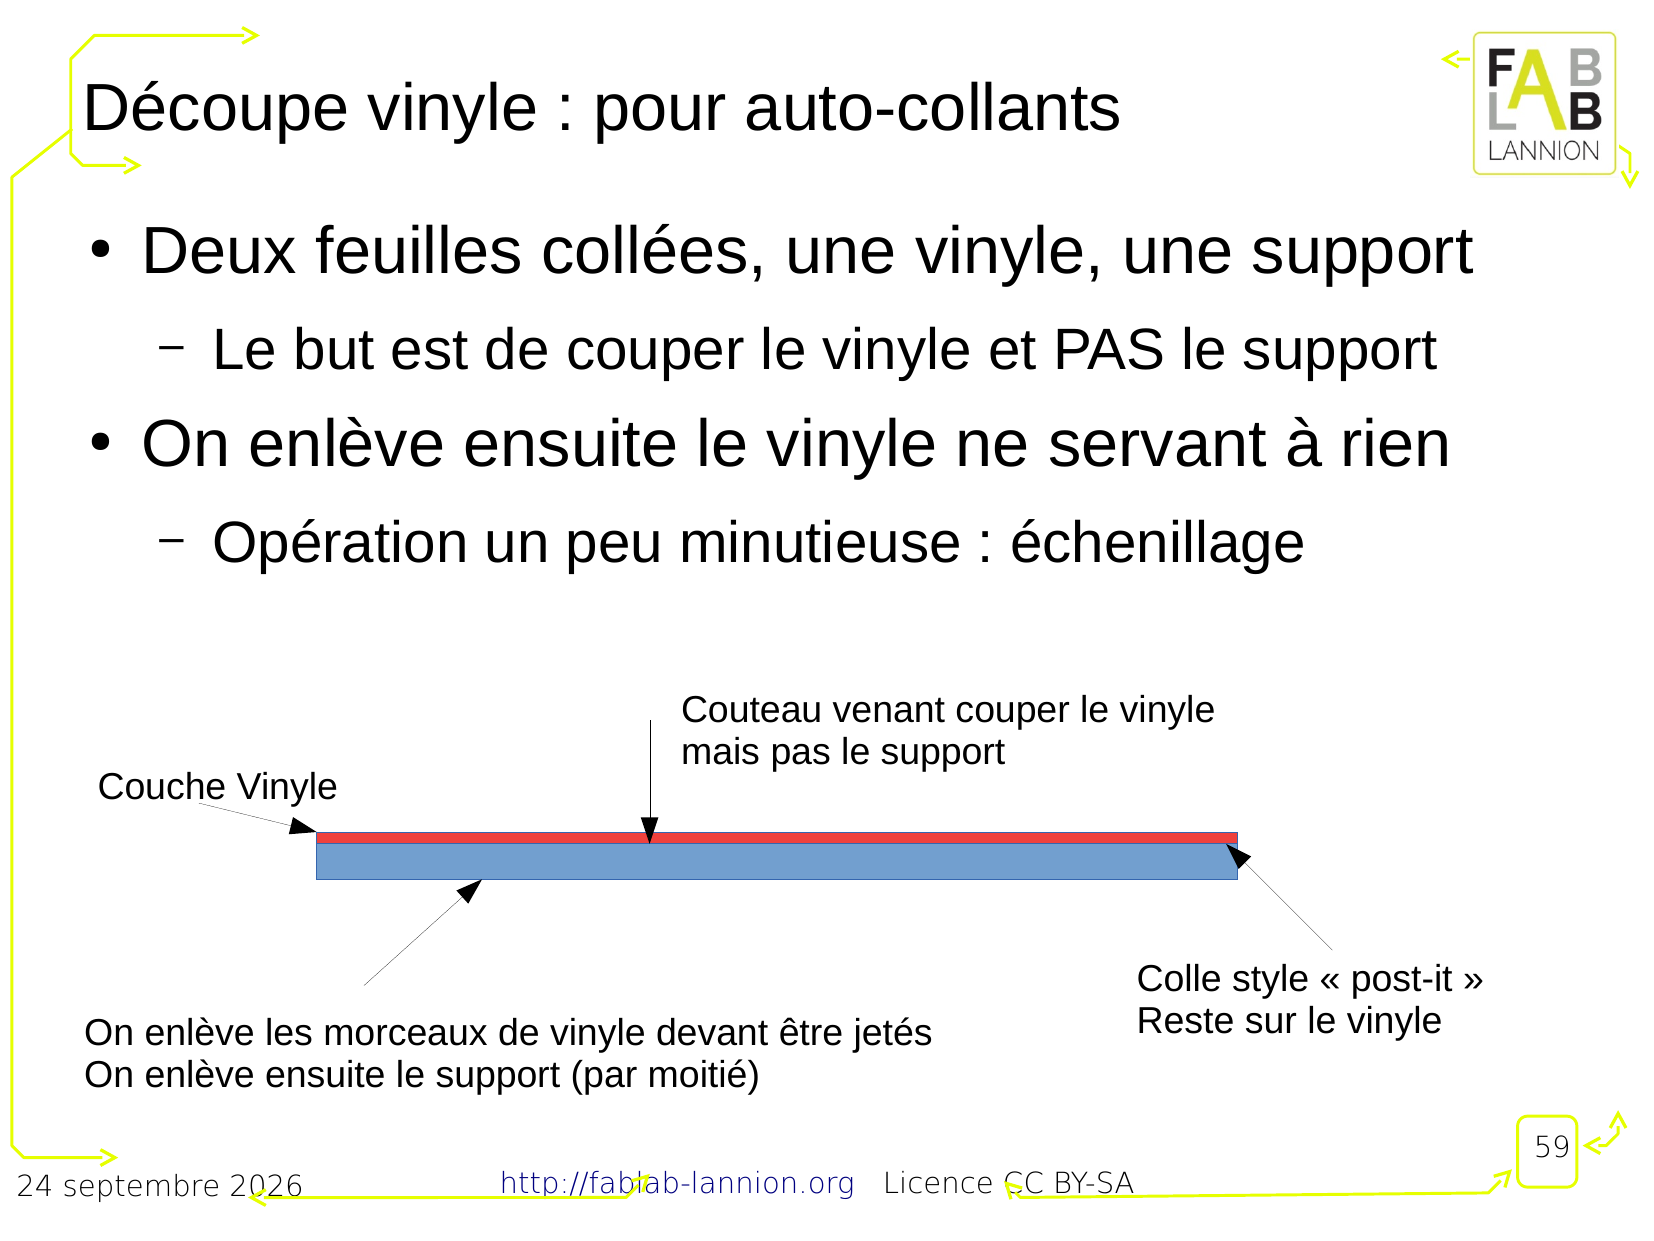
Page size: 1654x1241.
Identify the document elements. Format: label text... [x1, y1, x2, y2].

text_box On enlève les morceaux de vinyle devant être jetés On enlève ensuite le support (par moitié) [69, 1003, 948, 1103]
text_box Couche Vinyle [82, 758, 353, 816]
title Découpe vinyle : pour auto-collants [82, 49, 1441, 166]
text_box [316, 832, 1238, 880]
text_box Couteau venant couper le vinyle mais pas le support [666, 680, 1231, 780]
text_box Colle style « post-it » Reste sur le vinyle [1121, 950, 1510, 1050]
list Deux feuilles collées, une vinyle, une support Le but est de couper le vinyle et PAS le support On enlève ensuite le vinyle ne servant à rien Opération un peu minutieuse : échenillage [70, 212, 1559, 721]
picture [1470, 29, 1619, 178]
